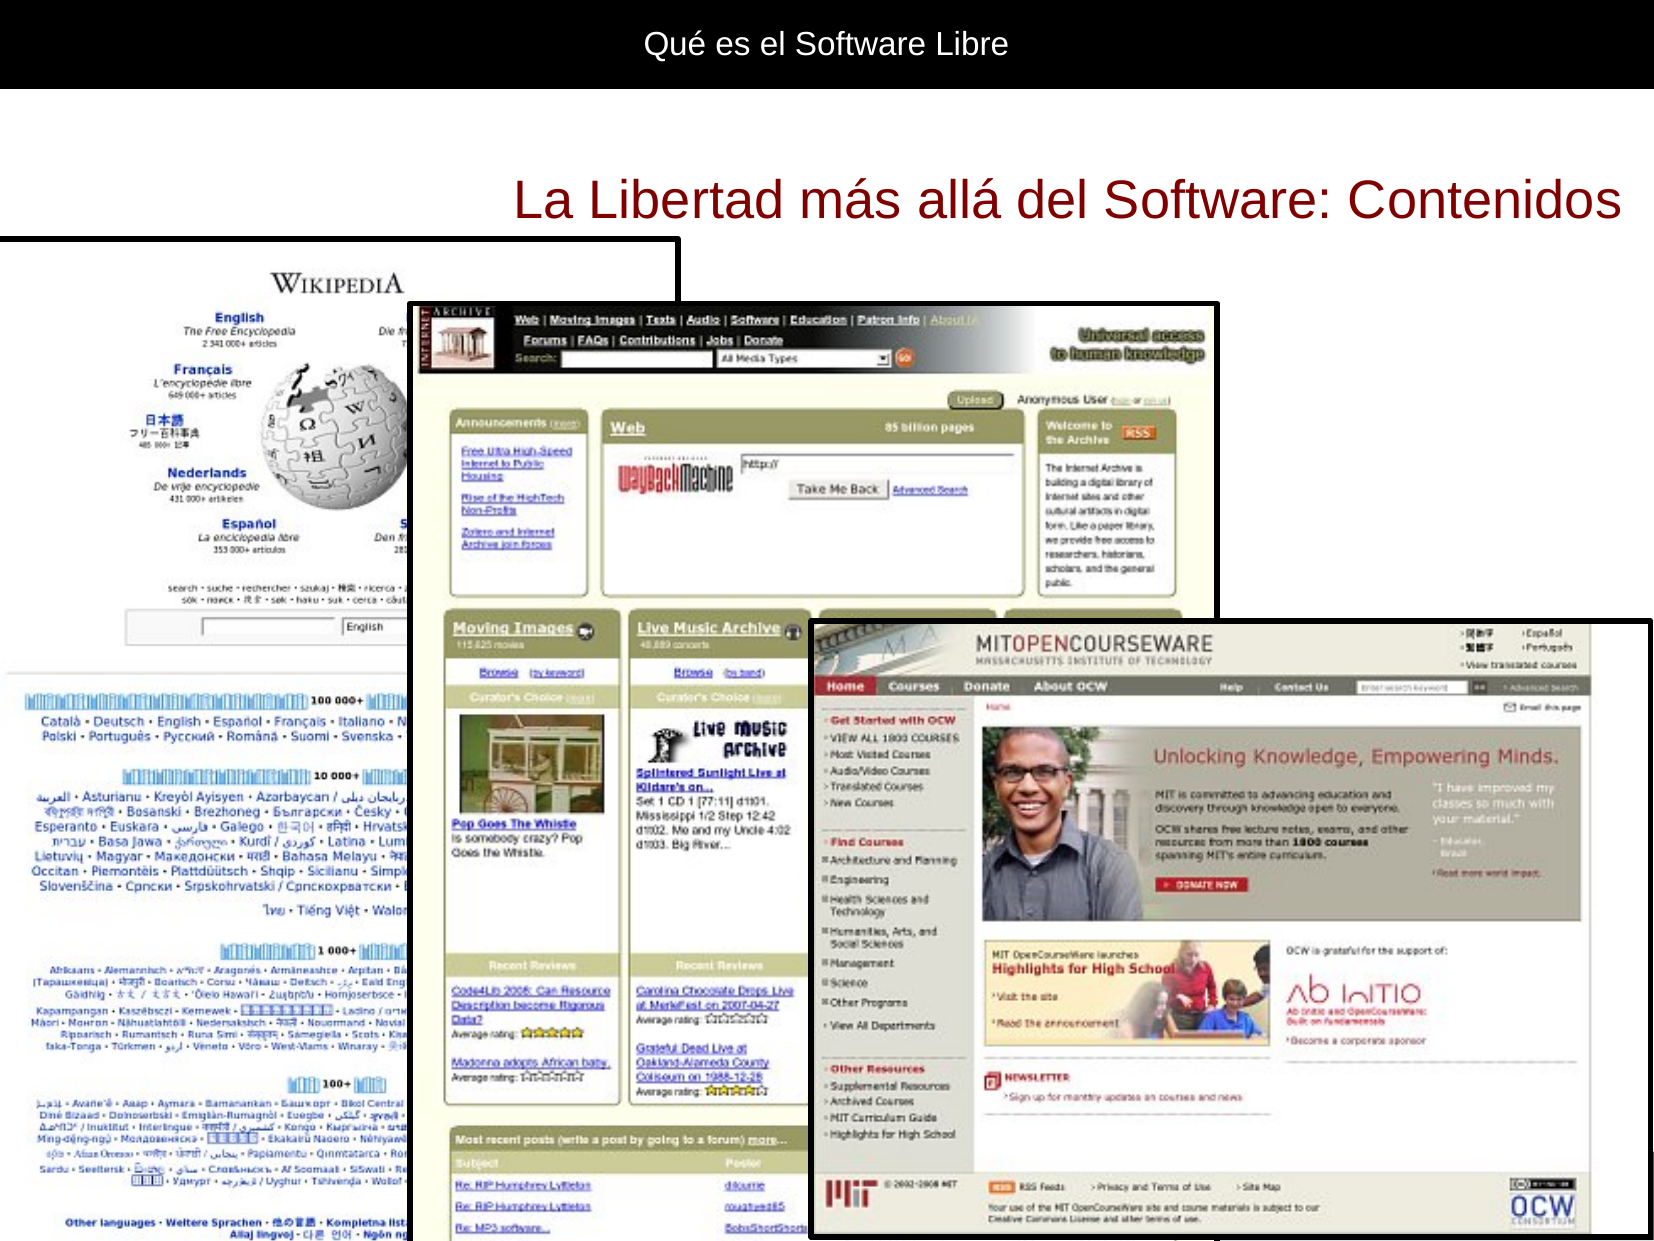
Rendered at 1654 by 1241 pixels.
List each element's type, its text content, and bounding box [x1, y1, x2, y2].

picture [814, 623, 1648, 1235]
picture [0, 241, 675, 1241]
picture [412, 306, 1215, 1241]
title La Libertad más allá del Software: Contenidos [147, 147, 1625, 252]
